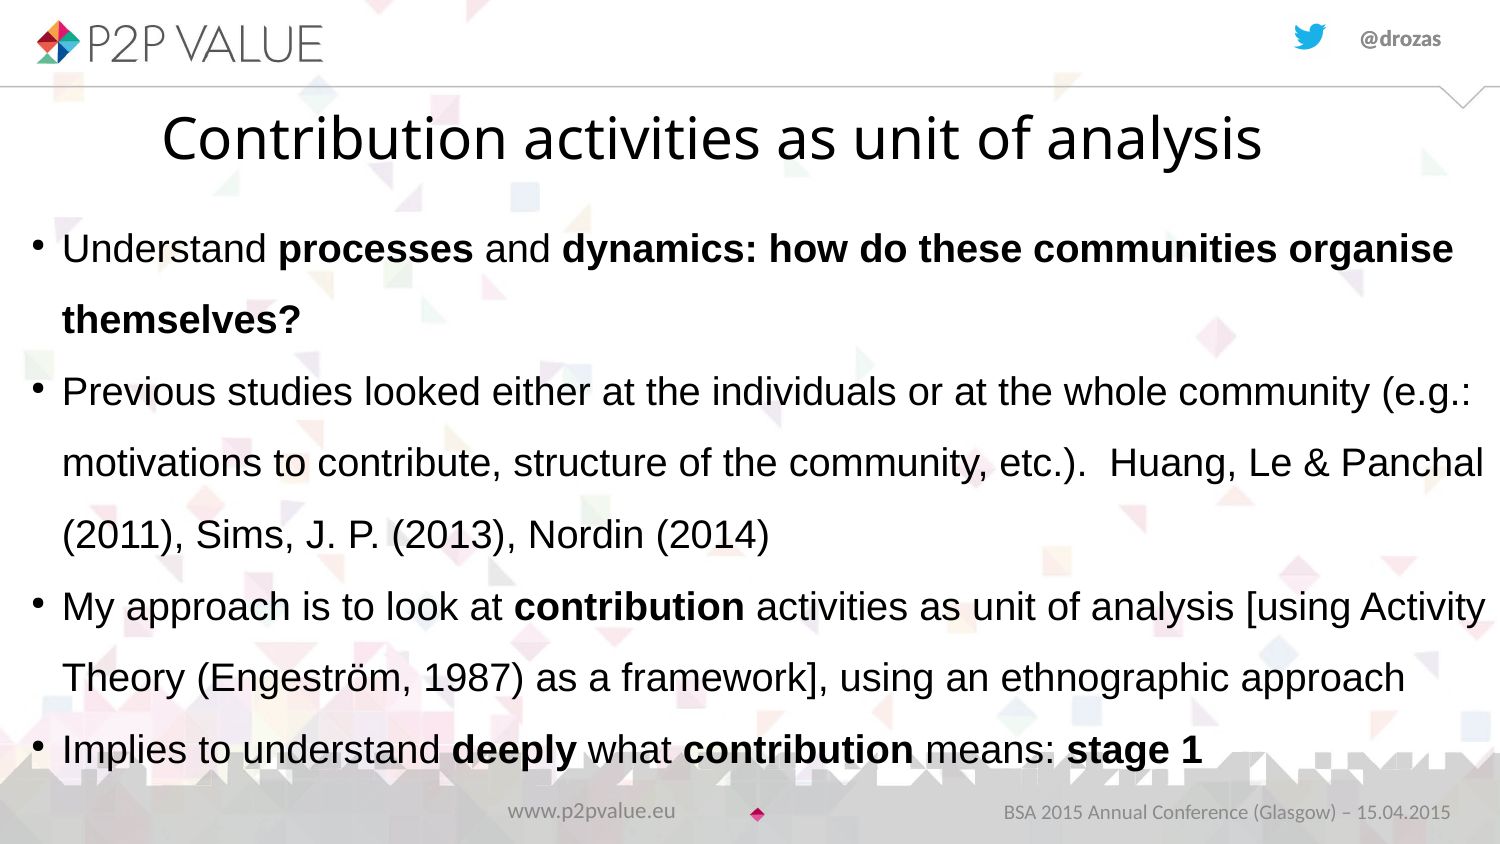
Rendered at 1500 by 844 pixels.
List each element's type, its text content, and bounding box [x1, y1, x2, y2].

title Contribution activities as unit of analysis [60, 92, 1366, 181]
text_box @drozas [1333, 15, 1455, 60]
subtitle Understand processes and dynamics: how do these communities organise themselves? Previous studies looked either at the individuals or at the whole community (e.g.: motivations to contribute, structure of the community, etc.). Huang, Le & Panchal (2011), Sims, J. P. (2013), Nordin (2014) My approach is to look at contribution activities as unit of analysis [using Activity Theory (Engeström, 1987) as a framework], using an ethnographic approach Implies to understand deeply what contribution means: stage 1 [17, 191, 1500, 811]
text_box www.p2pvalue.eu [501, 789, 720, 829]
picture [0, 0, 1500, 844]
text_box BSA 2015 Annual Conference (Glasgow) – 15.04.2015 [777, 788, 1470, 834]
